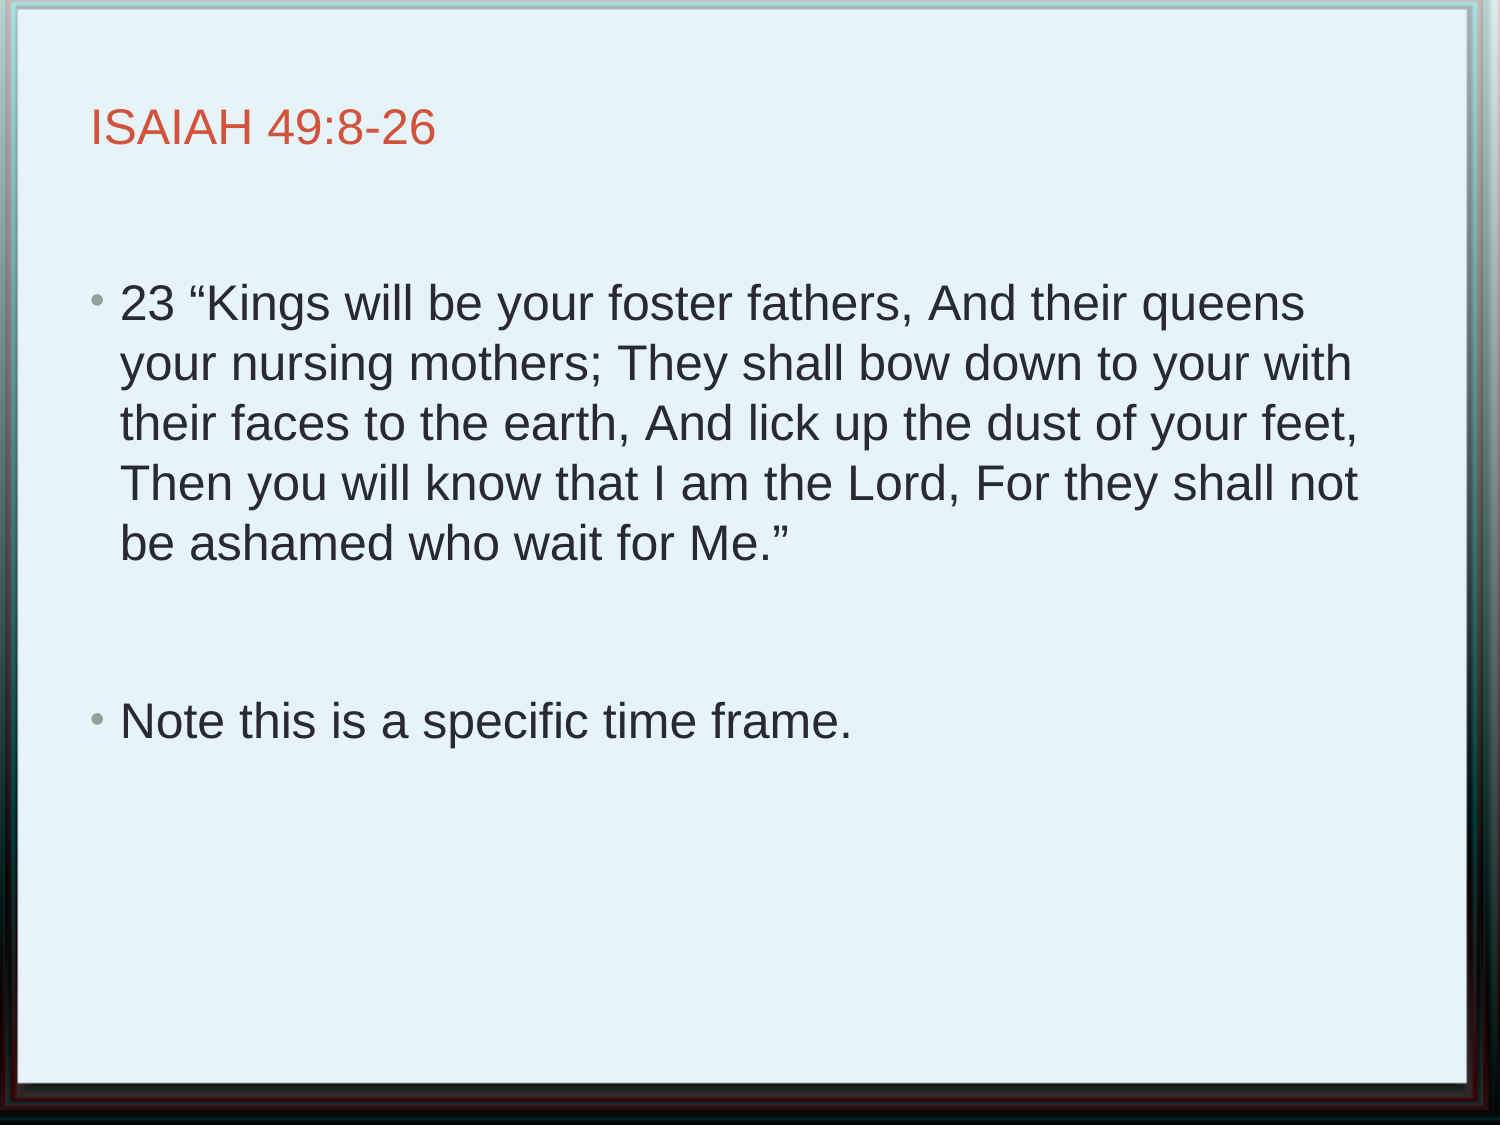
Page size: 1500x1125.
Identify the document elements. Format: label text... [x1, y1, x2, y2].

list 23 “Kings will be your foster fathers, And their queens your nursing mothers; They shall bow down to your with their faces to the earth, And lick up the dust of your feet, Then you will know that I am the Lord, For they shall not be ashamed who wait for Me.” Note this is a specific time frame. [75, 262, 1425, 1063]
title ISAIAH 49:8-26 [75, 87, 1425, 250]
picture [0, 0, 1500, 1125]
